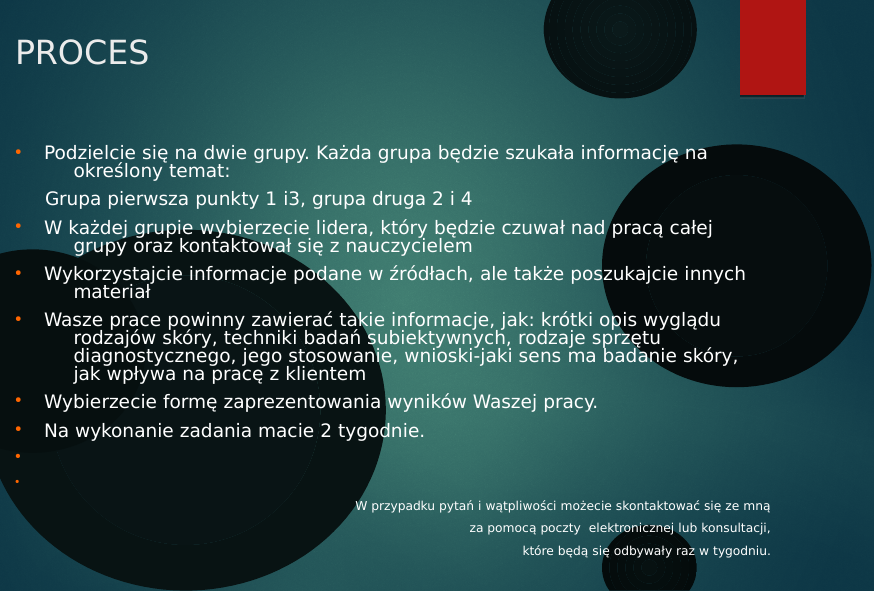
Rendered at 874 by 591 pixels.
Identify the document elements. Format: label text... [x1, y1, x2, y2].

title PROCES [0, 23, 712, 82]
list Podzielcie się na dwie grupy. Każda grupa będzie szukała informację na określony temat: Grupa pierwsza punkty 1 i3, grupa druga 2 i 4 W każdej grupie wybierzecie lidera, który będzie czuwał nad pracą całej grupy oraz kontaktował się z nauczycielem Wykorzystajcie informacje podane w źródłach, ale także poszukajcie innych materiał Wasze prace powinny zawierać takie informacje, jak: krótki opis wyglądu rodzajów skóry, techniki badań subiektywnych, rodzaje sprzętu diagnostycznego, jego stosowanie, wnioski-jaki sens ma badanie skóry, jak wpływa na pracę z klientem Wybierzecie formę zaprezentowania wyników Waszej pracy. Na wykonanie zadania macie 2 tygodnie. W przypadku pytań i wątpliwości możecie skontaktować się ze mną za pomocą poczty elektronicznej lub konsultacji, które będą się odbywały raz w tygodniu. [0, 138, 787, 568]
